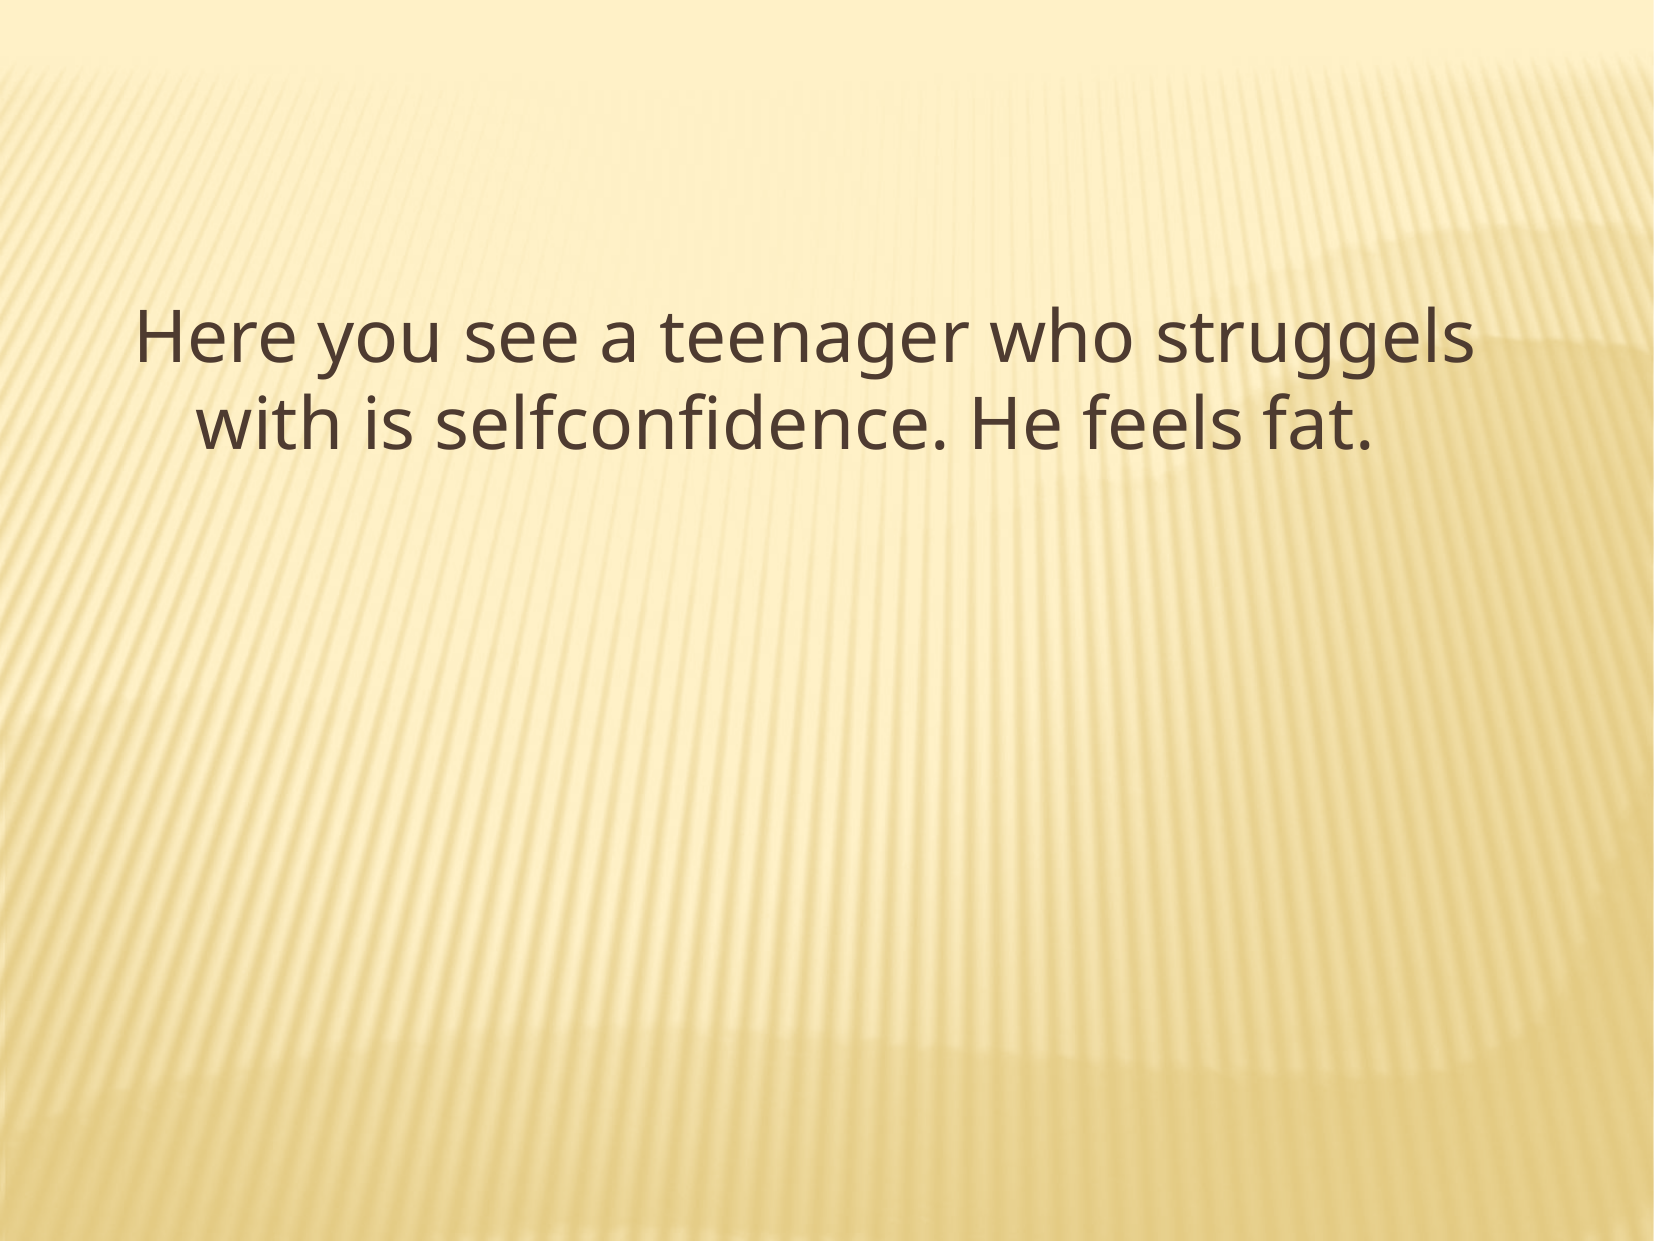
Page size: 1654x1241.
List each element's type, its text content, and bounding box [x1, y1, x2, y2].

list Here you see a teenager who struggels with is selfconfidence. He feels fat. [55, 281, 1627, 1100]
